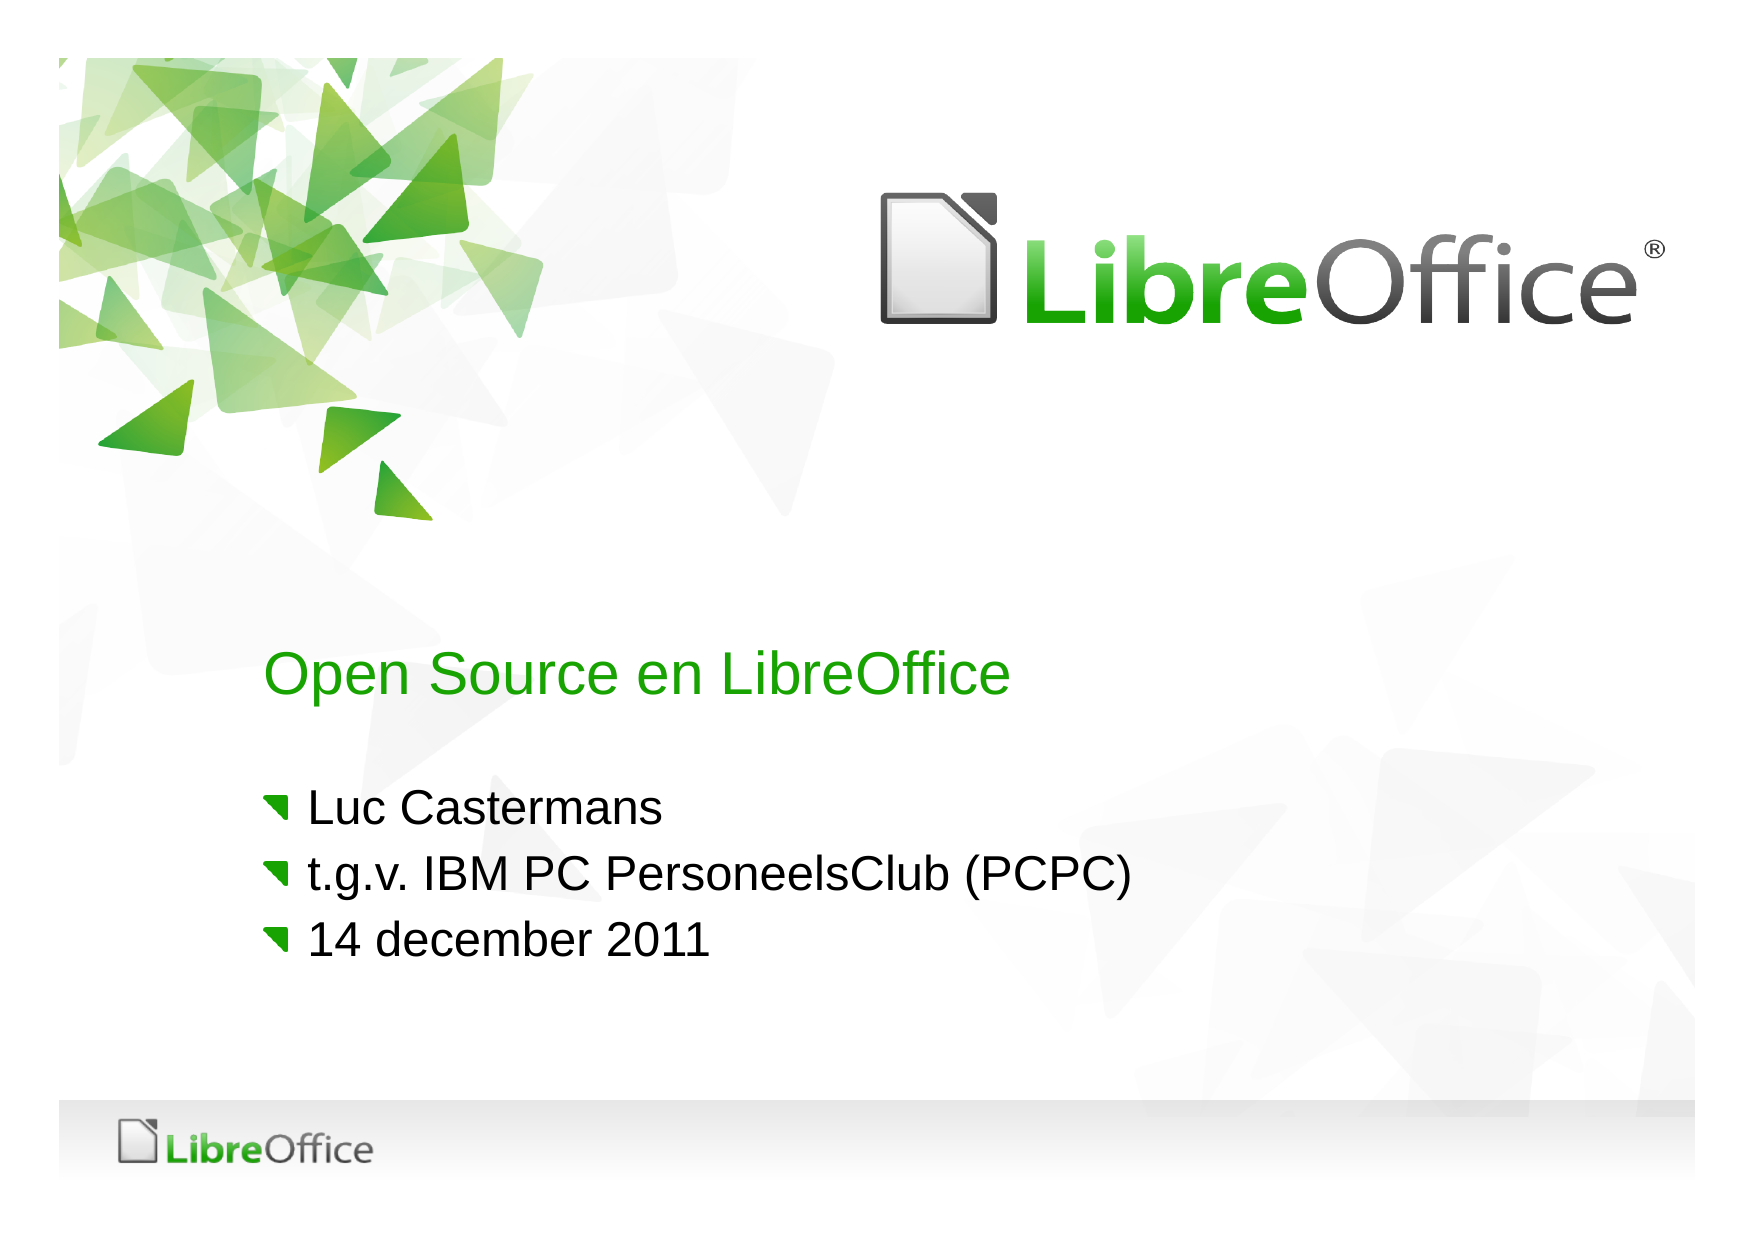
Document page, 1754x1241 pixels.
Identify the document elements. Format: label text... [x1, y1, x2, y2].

picture [99, 1101, 263, 1181]
picture [964, 554, 1695, 1117]
list Luc Castermans t.g.v. IBM PC PersoneelsClub (PCPC) 14 december 2011 [263, 780, 1520, 1241]
title Open Source en LibreOffice [263, 593, 1520, 754]
picture [59, 58, 1695, 917]
